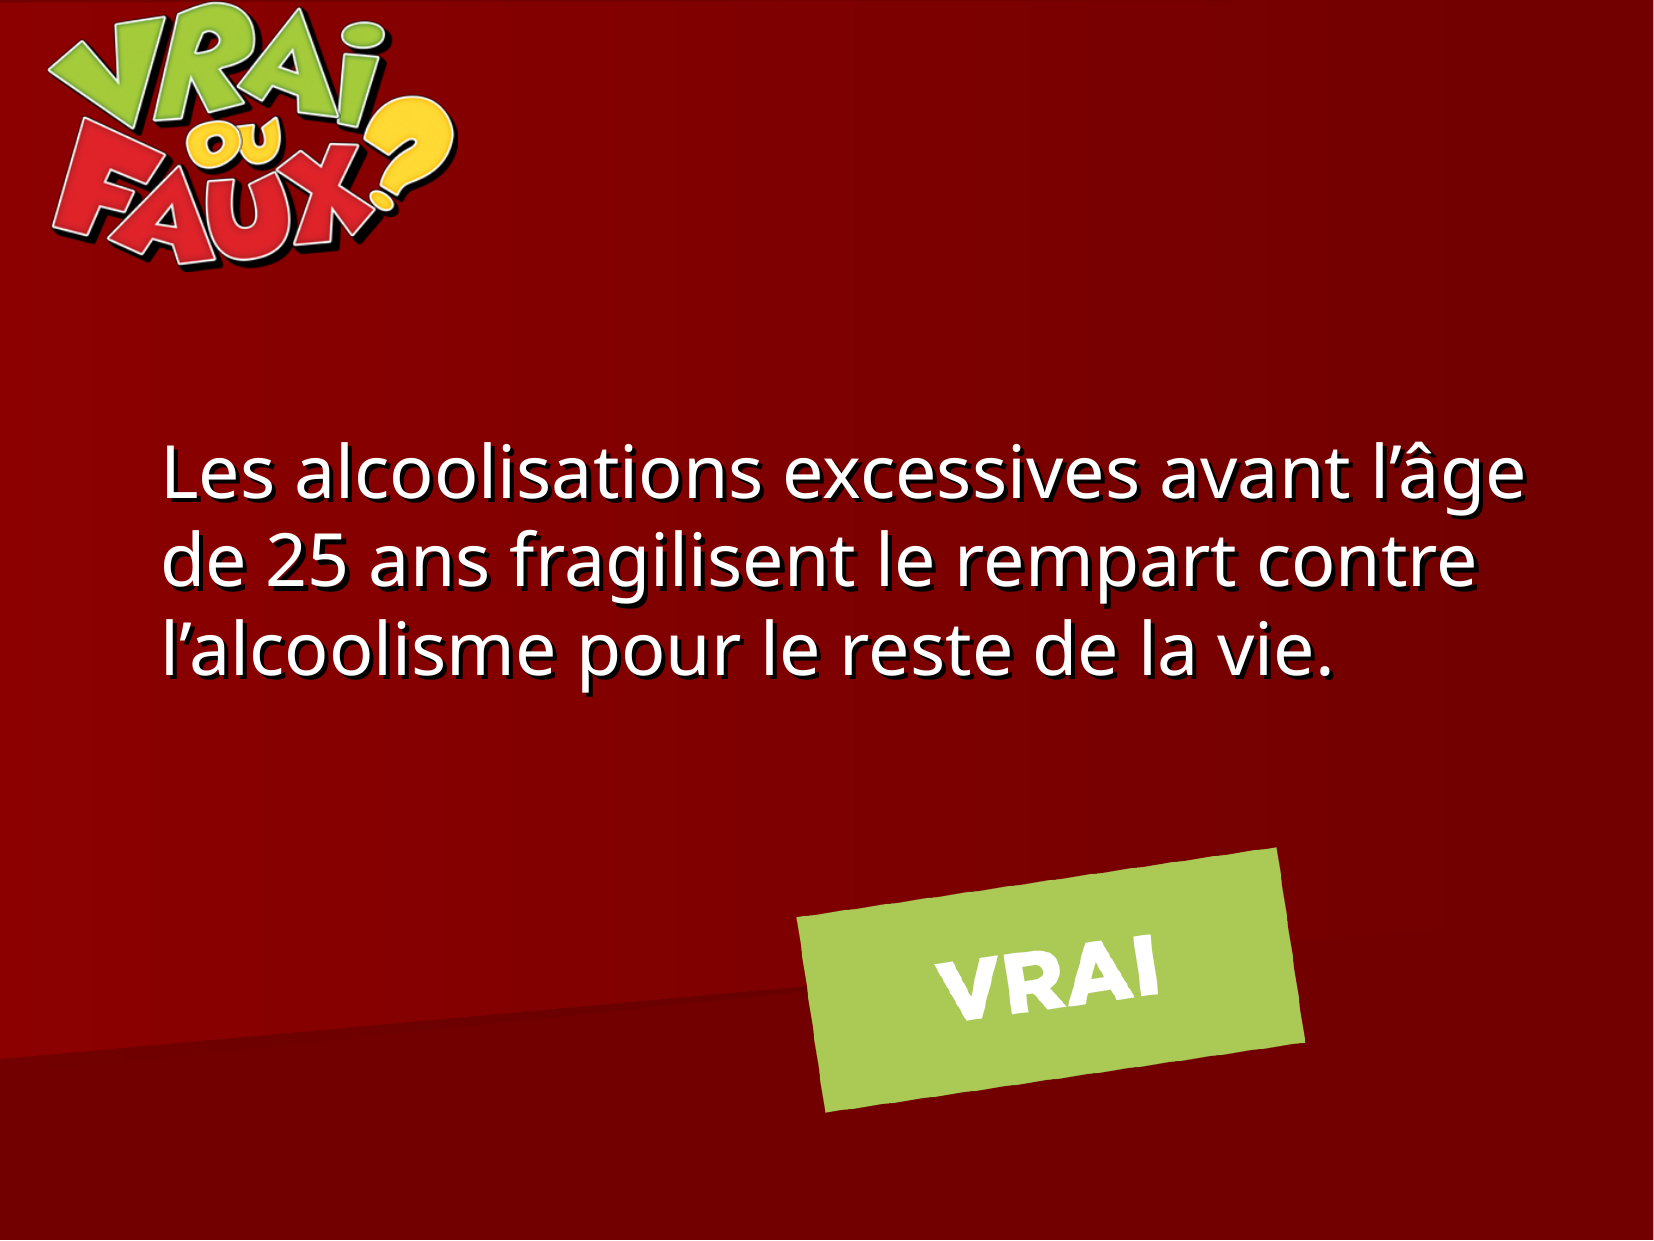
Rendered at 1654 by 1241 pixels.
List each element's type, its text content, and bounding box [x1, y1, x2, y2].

picture [47, 1, 458, 272]
picture [778, 807, 1323, 1152]
list Les alcoolisations excessives avant l’âge de 25 ans fragilisent le rempart contre l’alcoolisme pour le reste de la vie. [103, 425, 1560, 1152]
